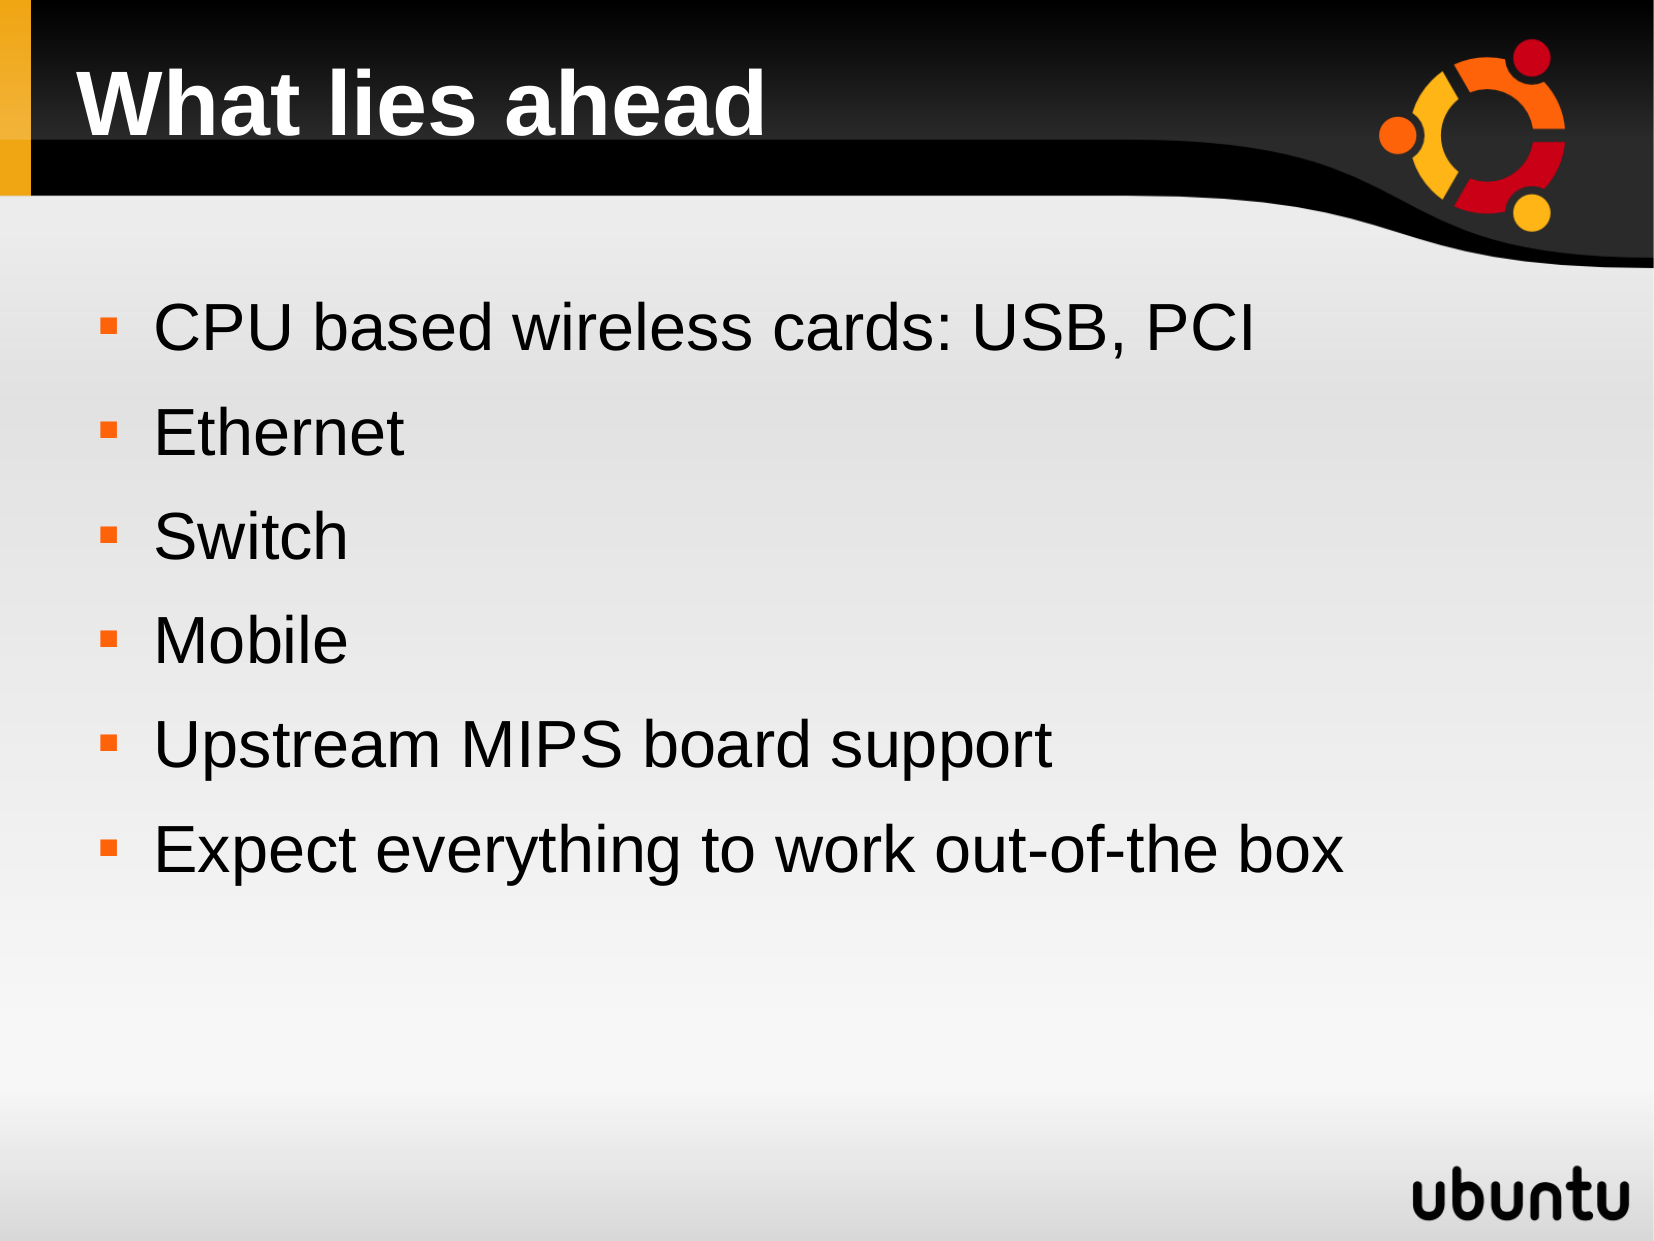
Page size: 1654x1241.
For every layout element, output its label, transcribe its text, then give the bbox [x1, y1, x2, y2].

title What lies ahead [76, 7, 1565, 200]
list CPU based wireless cards: USB, PCI Ethernet Switch Mobile Upstream MIPS board support Expect everything to work out-of-the box [82, 290, 1571, 1094]
picture [0, 0, 1654, 1241]
